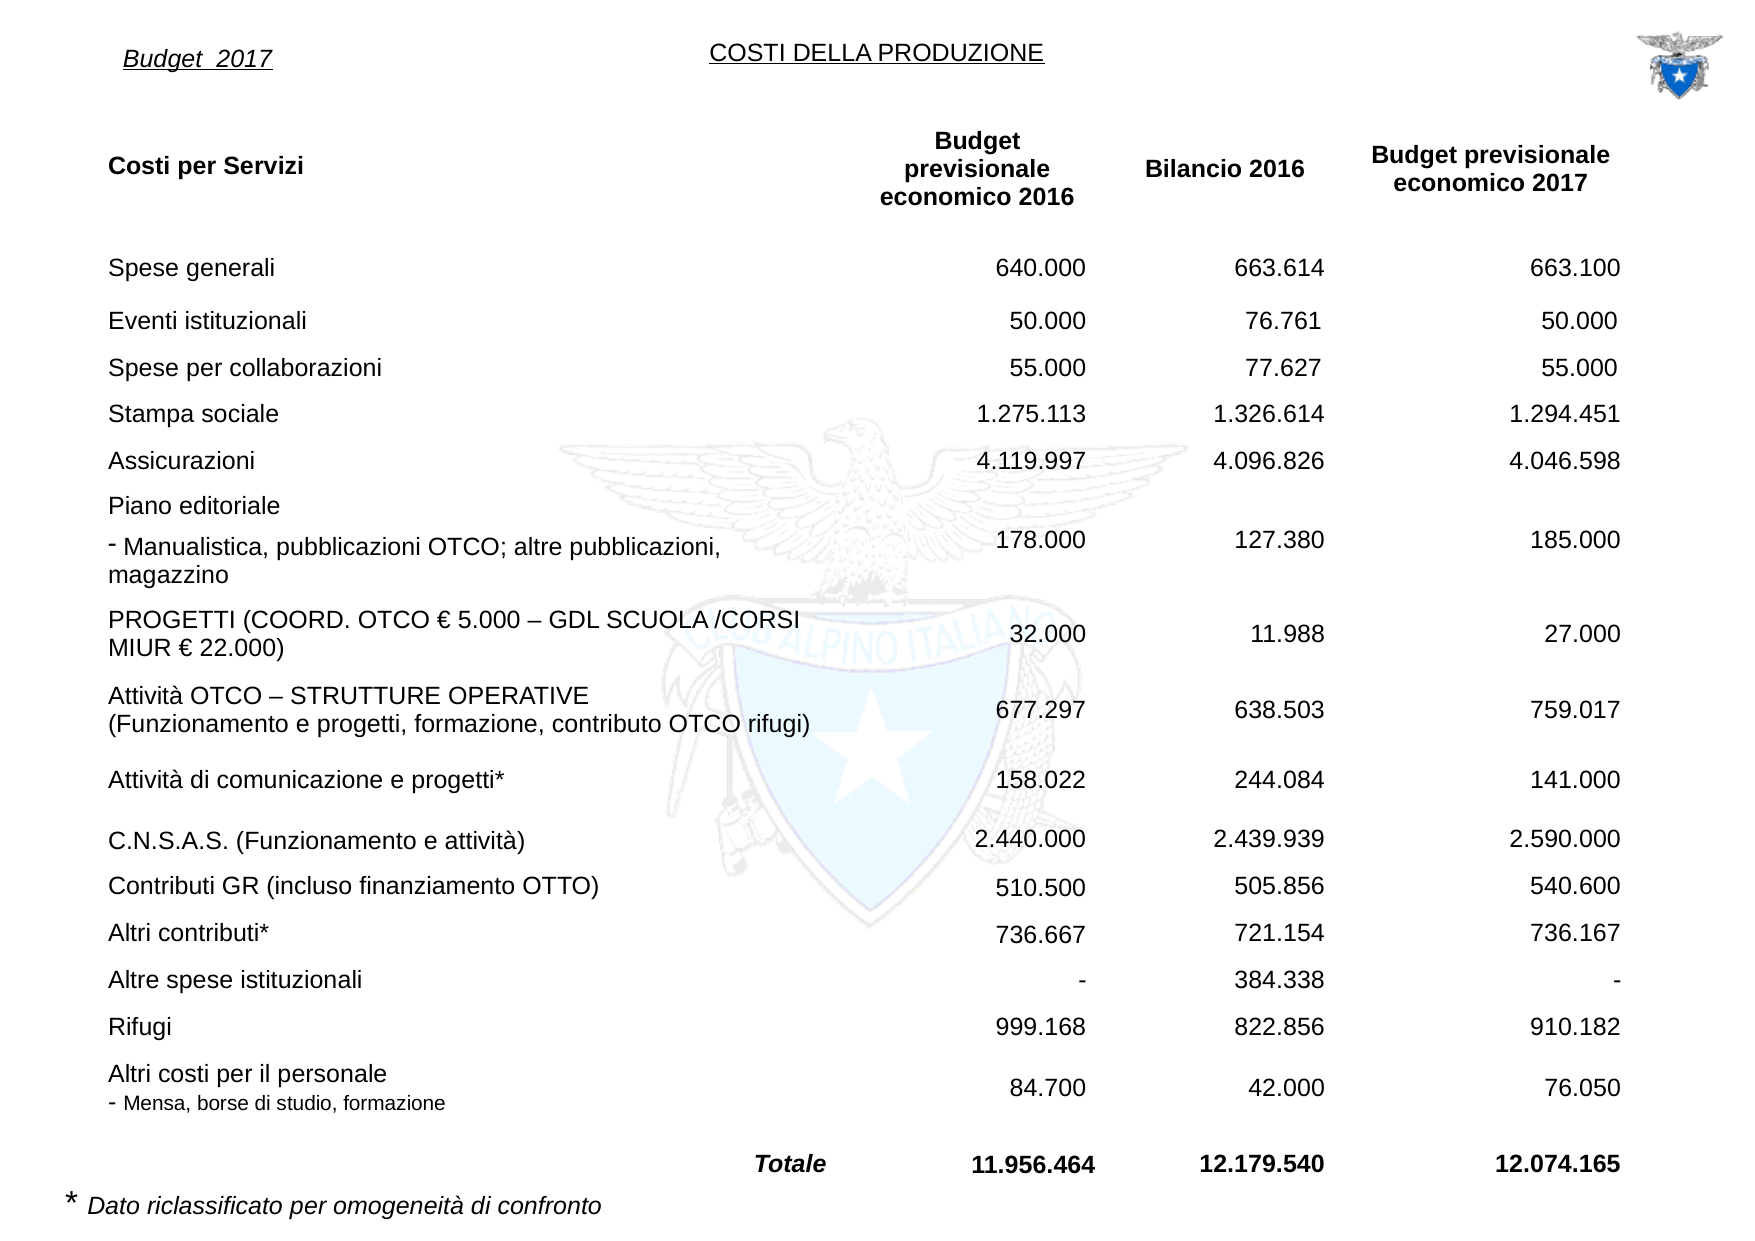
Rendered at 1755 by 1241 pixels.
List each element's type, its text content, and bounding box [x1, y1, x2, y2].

table_cell Altri costi per il personale - Mensa, borse di studio, formazione [93, 1050, 842, 1125]
table_cell 4.096.826 [1101, 437, 1337, 484]
picture [1633, 29, 1728, 108]
table_cell 12.179.540 [1101, 1125, 1337, 1203]
table_cell 32.000 [842, 596, 1101, 672]
table_cell 158.022 [842, 747, 1101, 816]
table_cell Altre spese istituzionali [93, 956, 842, 1003]
table_cell Attività OTCO – STRUTTURE OPERATIVE (Funzionamento e progetti, formazione, contributo OTCO rifugi) [93, 672, 842, 747]
table_cell Assicurazioni [93, 437, 842, 484]
table_header Budget previsionale economico 2017 [1337, 95, 1633, 242]
table_cell Spese per collaborazioni [93, 344, 842, 391]
table_cell 84.700 [842, 1050, 1101, 1125]
table_cell - [842, 956, 1101, 1003]
table_cell 55.000 [842, 344, 1101, 391]
table_cell 244.084 [1101, 747, 1337, 816]
table_cell PROGETTI (COORD. OTCO € 5.000 – GDL SCUOLA /CORSI MIUR € 22.000) [93, 596, 842, 672]
table_cell 759.017 [1337, 672, 1633, 747]
table_cell 76.761 [1101, 297, 1337, 344]
table_cell 55.000 [1337, 344, 1633, 391]
table_cell 822.856 [1101, 1003, 1337, 1050]
table_cell Rifugi [93, 1003, 842, 1050]
table_cell 2.590.000 [1337, 816, 1633, 863]
table_header Bilancio 2016 [1101, 95, 1337, 242]
table_cell Attività di comunicazione e progetti* [93, 747, 842, 816]
table_cell Eventi istituzionali [93, 297, 842, 344]
table_cell 141.000 [1337, 747, 1633, 816]
table_cell 510.500 [842, 863, 1101, 909]
table_cell 12.074.165 [1337, 1125, 1633, 1203]
table_cell Stampa sociale [93, 391, 842, 437]
table_cell 185.000 [1337, 484, 1633, 596]
table_cell 1.294.451 [1337, 391, 1633, 437]
table_cell C.N.S.A.S. (Funzionamento e attività) [93, 816, 842, 863]
text_box * Dato riclassificato per omogeneità di confronto [50, 1173, 878, 1229]
table_cell 505.856 [1101, 863, 1337, 909]
table_cell 721.154 [1101, 909, 1337, 956]
table_header COSTI DELLA PRODUZIONE [508, 30, 1246, 75]
table_cell 77.627 [1101, 344, 1337, 391]
table_cell - [1337, 956, 1633, 1003]
table_cell 4.046.598 [1337, 437, 1633, 484]
table_cell 11.988 [1101, 596, 1337, 672]
table_cell 2.439.939 [1101, 816, 1337, 863]
table_cell Spese generali [93, 242, 842, 297]
table_cell 663.614 [1101, 242, 1337, 297]
table_cell 384.338 [1101, 956, 1337, 1003]
table_cell 999.168 [842, 1003, 1101, 1050]
table_cell 540.600 [1337, 863, 1633, 909]
table_cell 638.503 [1101, 672, 1337, 747]
table_cell 178.000 [842, 484, 1101, 596]
table_cell 50.000 [1337, 297, 1633, 344]
table_cell 2.440.000 [842, 816, 1101, 863]
table_cell 1.275.113 [842, 391, 1101, 437]
table_cell 663.100 [1337, 242, 1633, 297]
table_cell 910.182 [1337, 1003, 1633, 1050]
table_header Budget previsionale economico 2016 [842, 95, 1101, 242]
table_cell 42.000 [1101, 1050, 1337, 1125]
table_cell 4.119.997 [842, 437, 1101, 484]
table_cell 736.167 [1337, 909, 1633, 956]
table_cell Contributi GR (incluso finanziamento OTTO) [93, 863, 842, 909]
table_cell Totale [93, 1125, 842, 1173]
table_cell Altri contributi* [93, 909, 842, 956]
text_box Budget 2017 [50, 35, 346, 81]
table_cell 640.000 [842, 242, 1101, 297]
table_cell 1.326.614 [1101, 391, 1337, 437]
table_cell 127.380 [1101, 484, 1337, 596]
table_cell 677.297 [842, 672, 1101, 747]
table_cell 76.050 [1337, 1050, 1633, 1125]
table_cell Piano editoriale Manualistica, pubblicazioni OTCO; altre pubblicazioni, magazzino [93, 484, 842, 596]
table_cell 736.667 [842, 909, 1101, 956]
table_cell 11.956.464 [842, 1125, 1101, 1203]
table_header Costi per Servizi [93, 95, 842, 242]
table_cell 27.000 [1337, 596, 1633, 672]
table_cell 50.000 [842, 297, 1101, 344]
